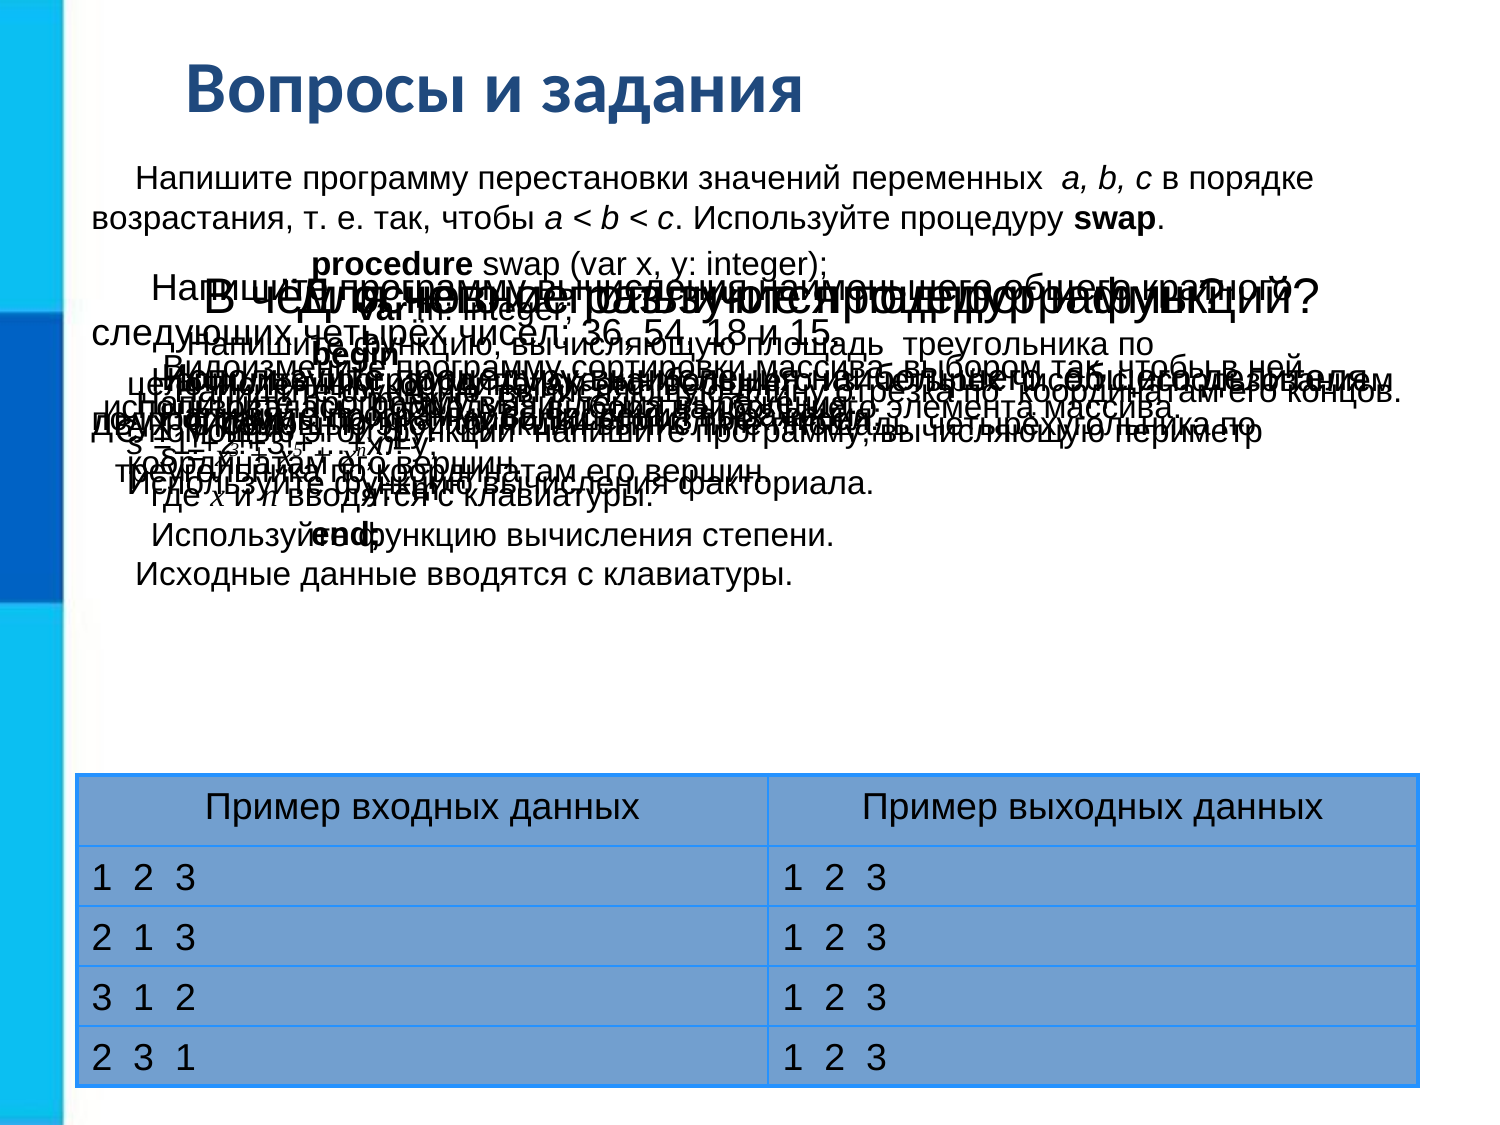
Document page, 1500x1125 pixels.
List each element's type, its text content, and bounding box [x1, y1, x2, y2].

table_cell 1 2 3 [769, 847, 1416, 905]
table_cell 1 2 3 [769, 907, 1416, 965]
table_cell 1 2 3 [769, 1027, 1416, 1084]
table_cell 1 2 3 [79, 847, 767, 905]
text_box Напишите программу вычисления выражения: s = x3 + x5 + xn, где x и n вводятся с клавиатуры. Используйте функцию вычисления степени. [76, 385, 1436, 561]
text_box Напишите функцию, вычисляющую длину отрезка по координатам его концов. С помощью этой функции напишите программу, вычисляющую периметр треугольника по координатам его вершин. [100, 361, 1436, 497]
text_box Напишите функцию, вычисляющую площадь треугольника по целочисленным координатам его вершин. С помощью этой функции вычислите площадь четырёхугольника по координатам его вершин. [112, 314, 1424, 490]
table_cell 3 1 2 [79, 967, 767, 1025]
text_box Вопросы и задания [171, 30, 1425, 135]
table_cell 2 3 1 [79, 1027, 767, 1084]
table_header Пример выходных данных [769, 777, 1416, 845]
table_header Пример входных данных [79, 777, 767, 845]
table_cell 2 1 3 [79, 907, 767, 965]
table_cell 1 2 3 [769, 967, 1416, 1025]
text_box Напишите программу перестановки значений переменных a, b, с в порядке возрастания, т. е. так, чтобы a < b < c. Используйте процедуру swap. procedure swap (var x, y: integer); var m: integer; begin m:=x; x:=y; y:=m end; Исходные данные вводятся с клавиатуры. [76, 148, 1447, 600]
picture [0, 0, 1500, 1125]
